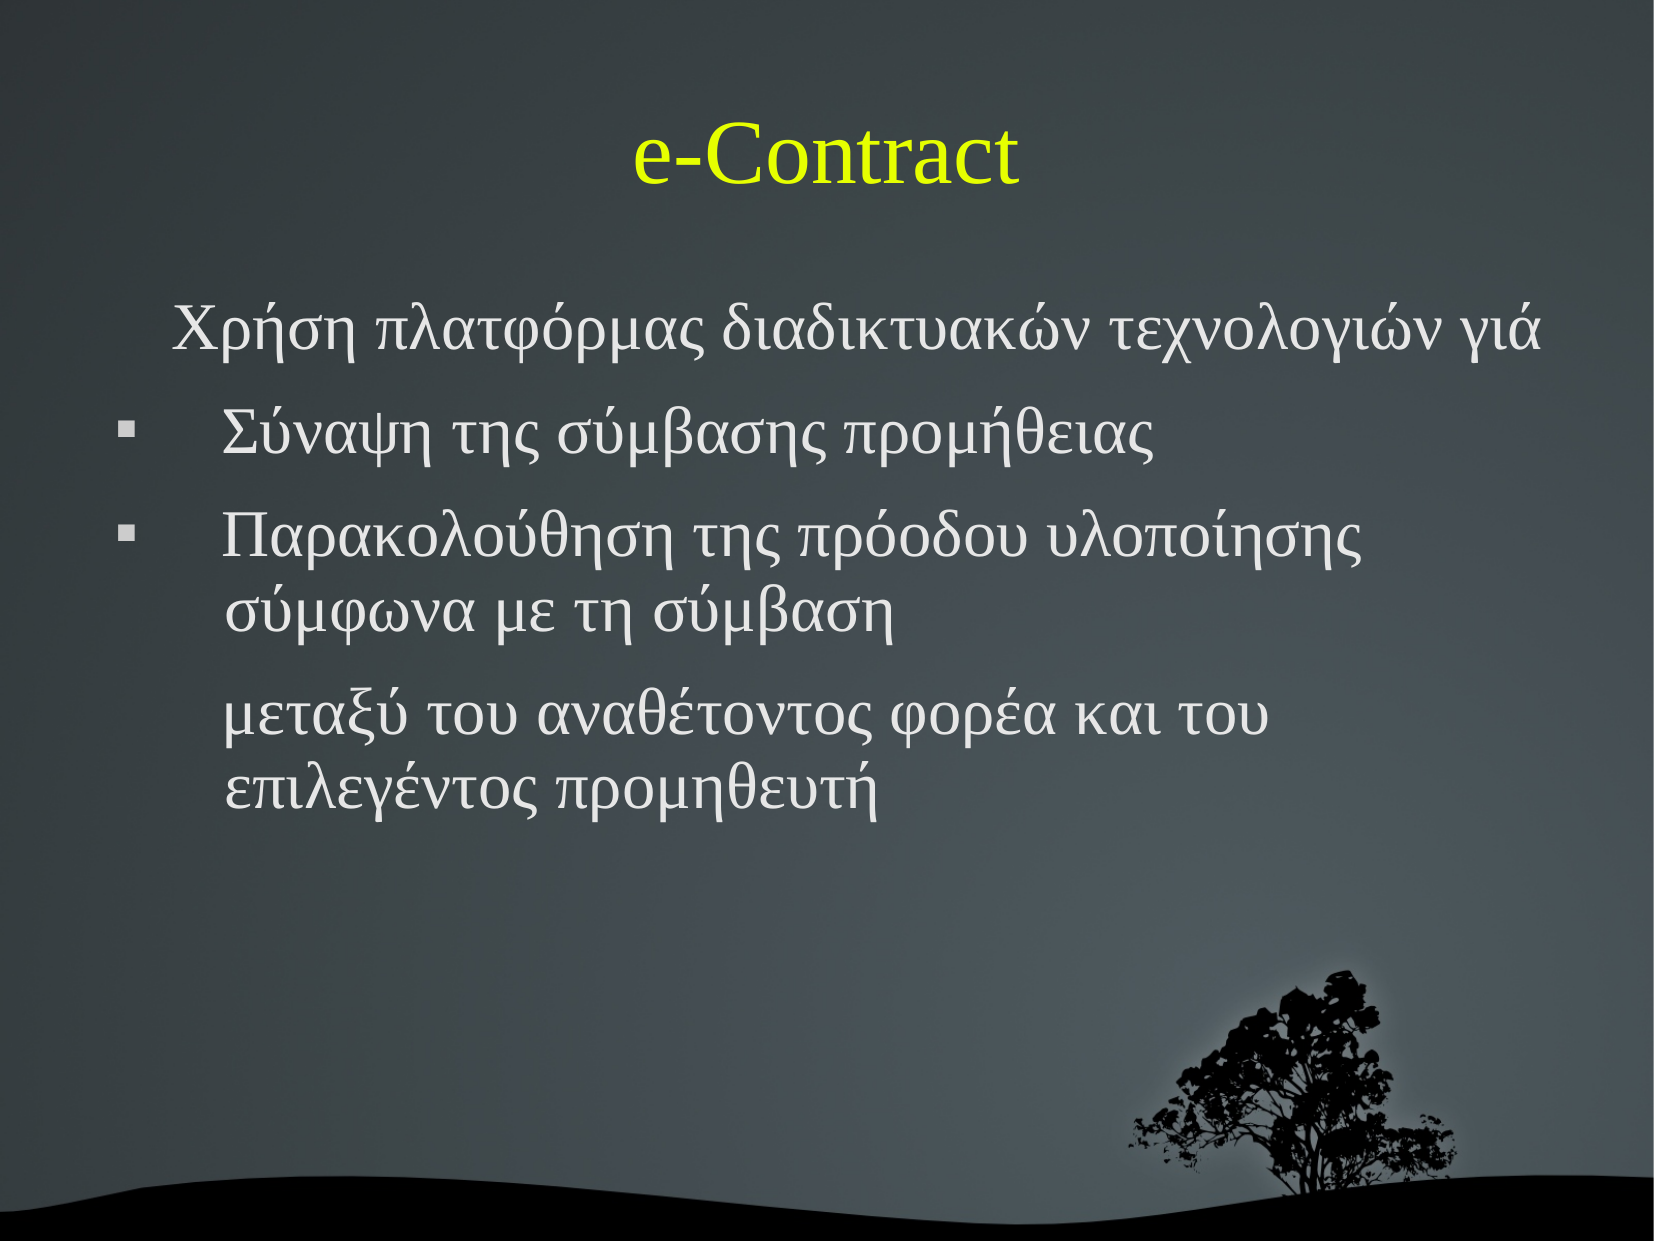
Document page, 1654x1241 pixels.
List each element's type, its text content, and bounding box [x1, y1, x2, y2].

title e-Contract [82, 56, 1571, 250]
picture [0, 0, 1654, 1241]
list Χρήση πλατφόρμας διαδικτυακών τεχνολογιών γιά Σύναψη της σύμβασης προμήθειας Παρακολούθηση της πρόοδου υλοποίησης σύμφωνα με τη σύμβαση μεταξύ του αναθέτοντος φορέα και του επιλεγέντος προμηθευτή [82, 290, 1571, 1094]
